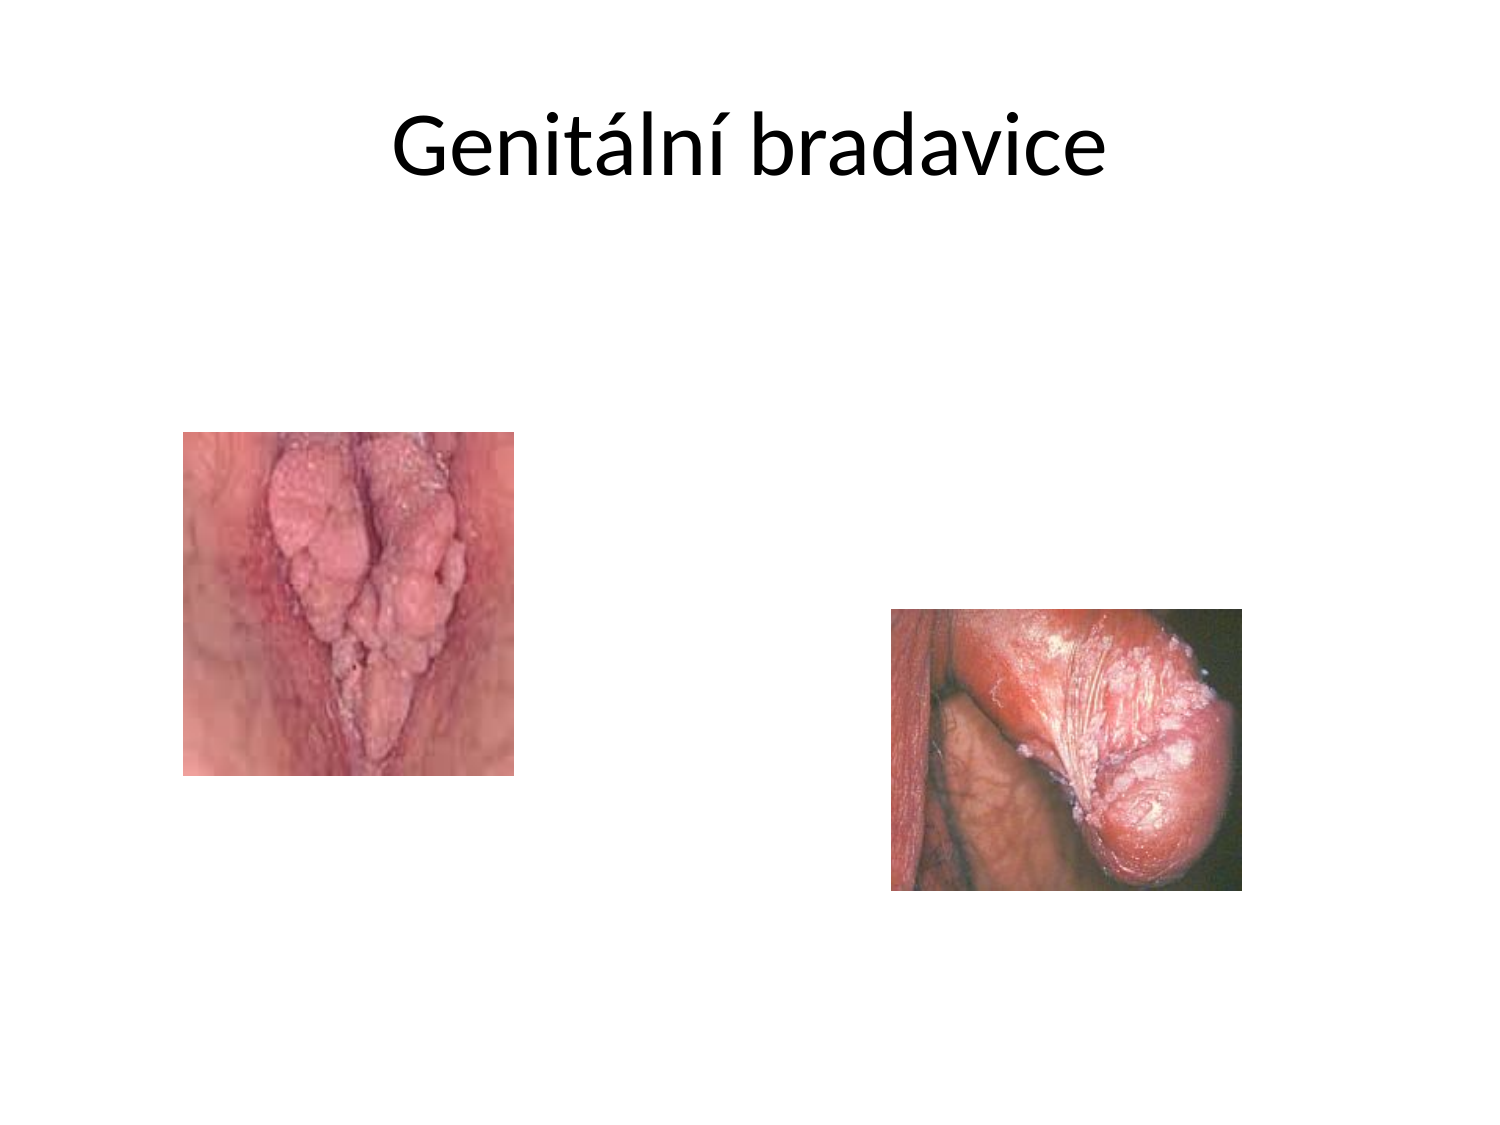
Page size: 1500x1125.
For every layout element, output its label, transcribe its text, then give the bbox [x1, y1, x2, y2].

title Genitální bradavice [75, 45, 1426, 233]
picture [891, 609, 1242, 892]
picture [183, 432, 514, 776]
